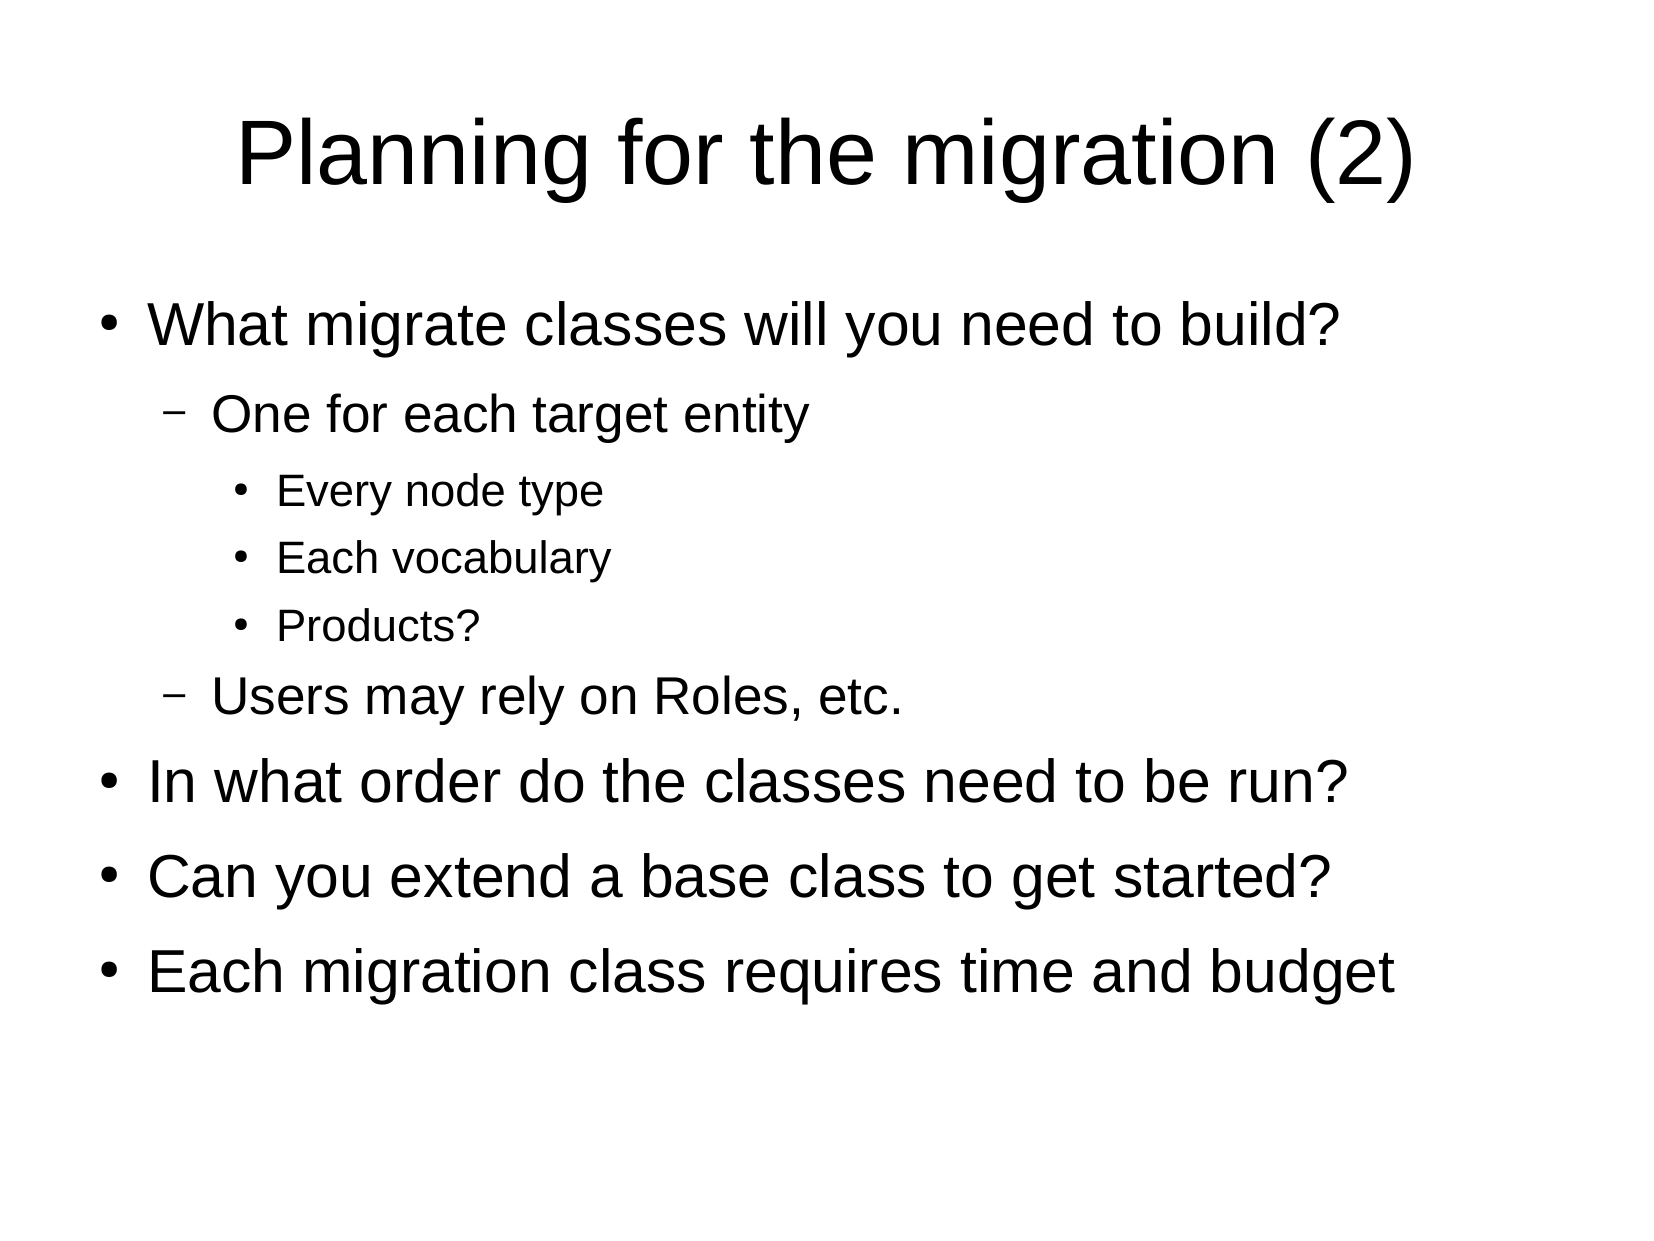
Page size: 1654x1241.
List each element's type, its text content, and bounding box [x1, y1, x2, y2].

list What migrate classes will you need to build? One for each target entity Every node type Each vocabulary Products? Users may rely on Roles, etc. In what order do the classes need to be run? Can you extend a base class to get started? Each migration class requires time and budget [82, 290, 1538, 1010]
title Planning for the migration (2) [82, 49, 1571, 257]
